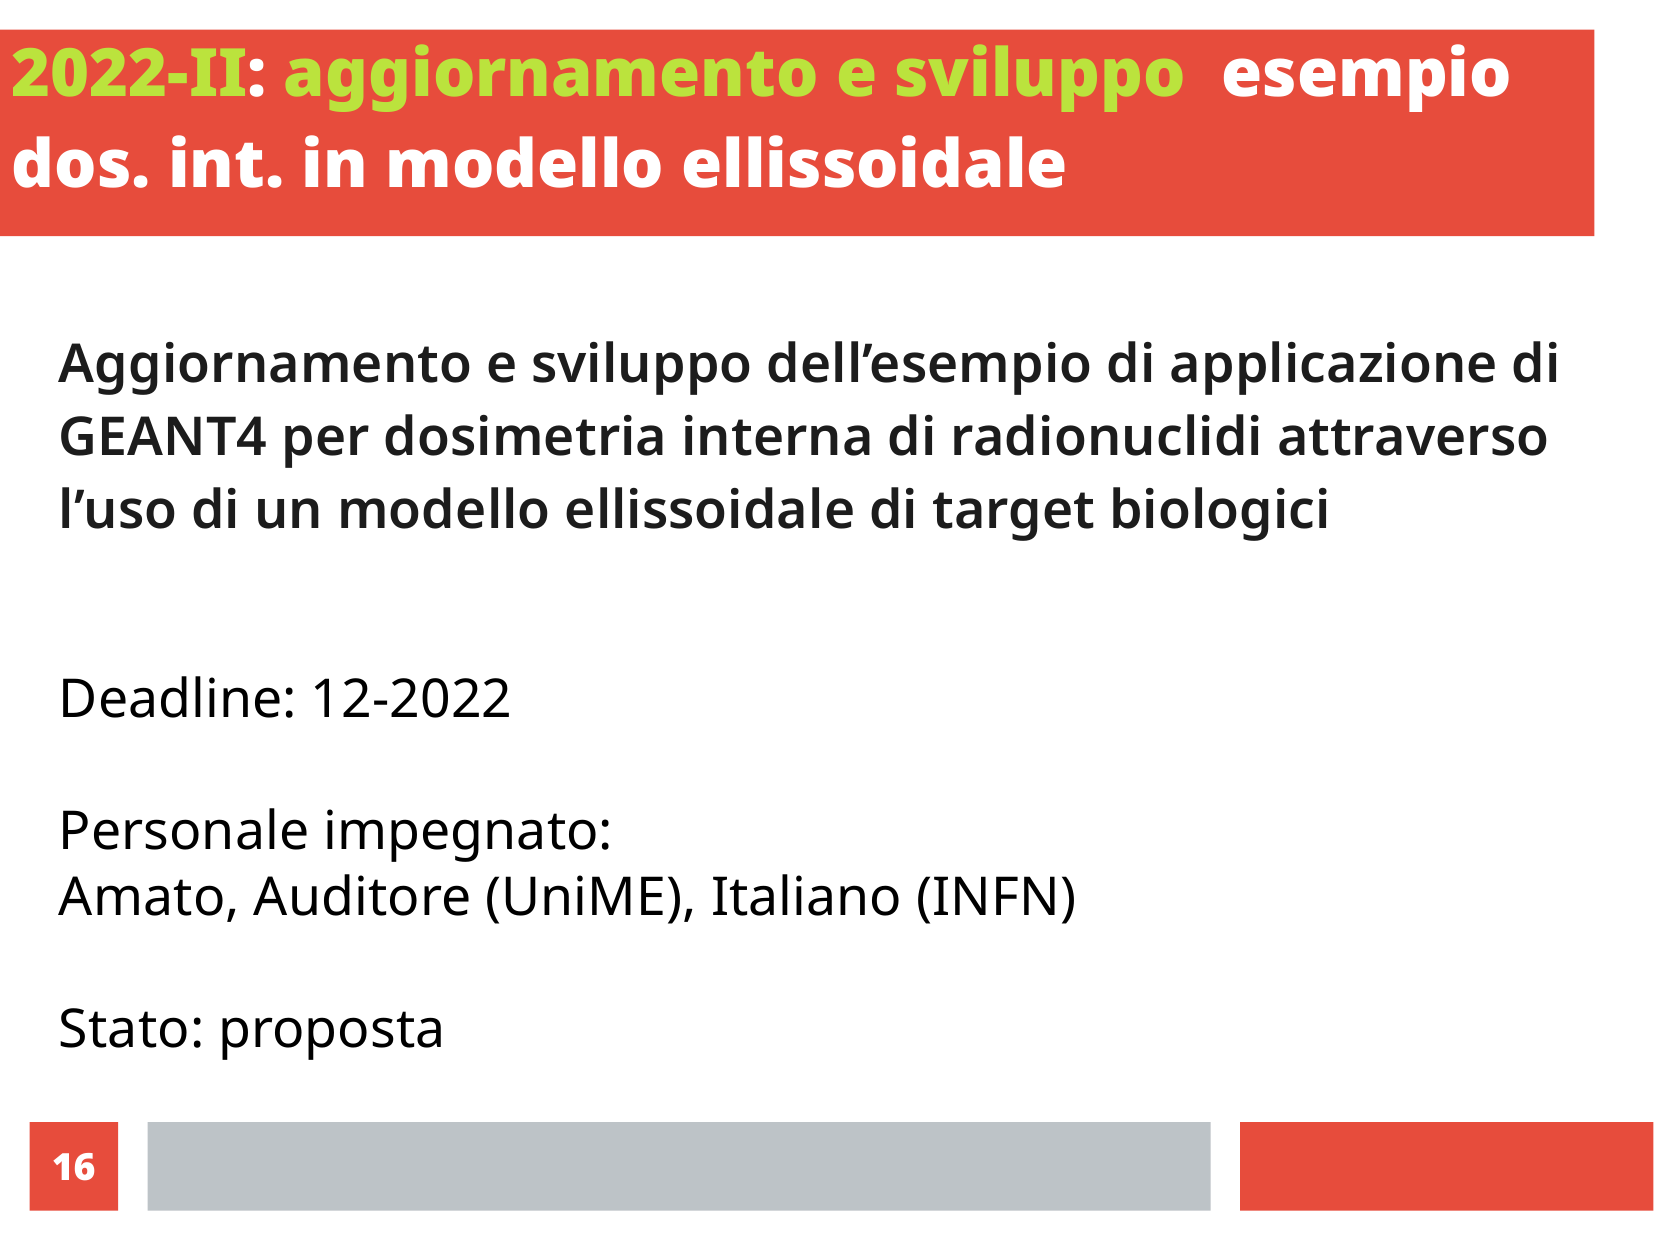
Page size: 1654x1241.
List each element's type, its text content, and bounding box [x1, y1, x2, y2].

title 2022-II: aggiornamento e sviluppo esempio dos. int. in modello ellissoidale [11, 59, 1595, 207]
list Aggiornamento e sviluppo dell’esempio di applicazione di GEANT4 per dosimetria interna di radionuclidi attraverso l’uso di un modello ellissoidale di target biologici Deadline: 12-2022 Personale impegnato: Amato, Auditore (UniME), Italiano (INFN) Stato: proposta [59, 324, 1565, 1093]
